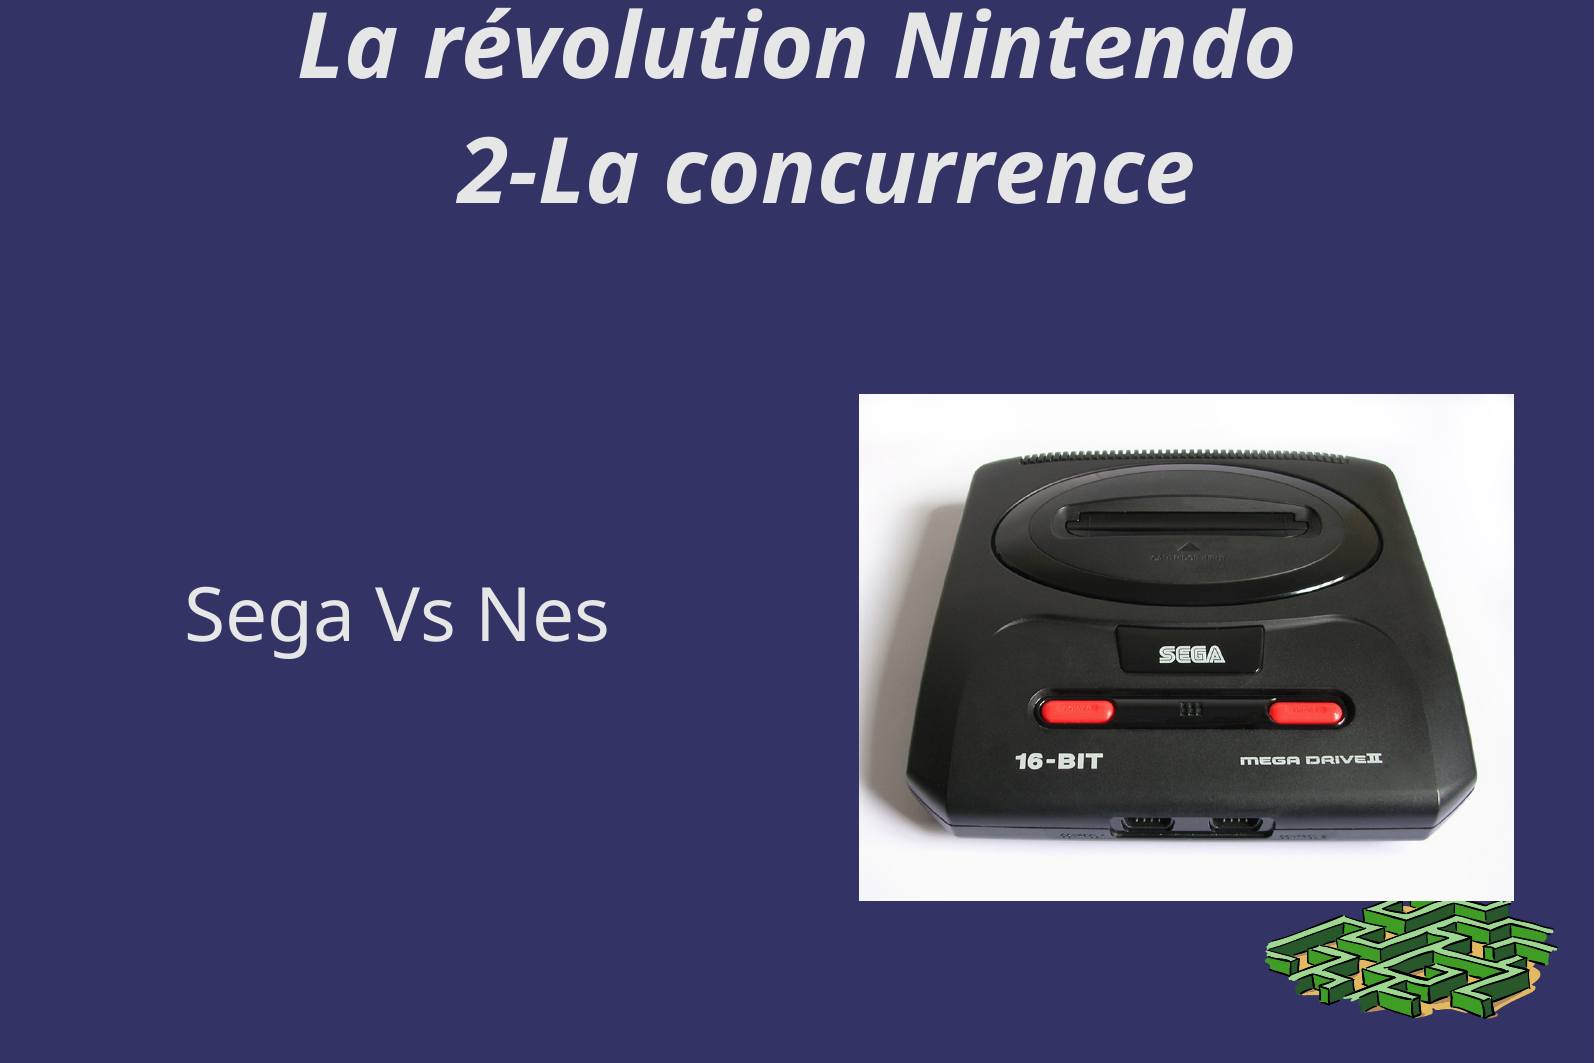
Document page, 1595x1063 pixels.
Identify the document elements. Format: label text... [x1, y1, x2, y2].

picture [859, 394, 1514, 901]
list Sega Vs Nes [172, 561, 827, 680]
title La révolution Nintendo 2-La concurrence [117, 0, 1479, 220]
